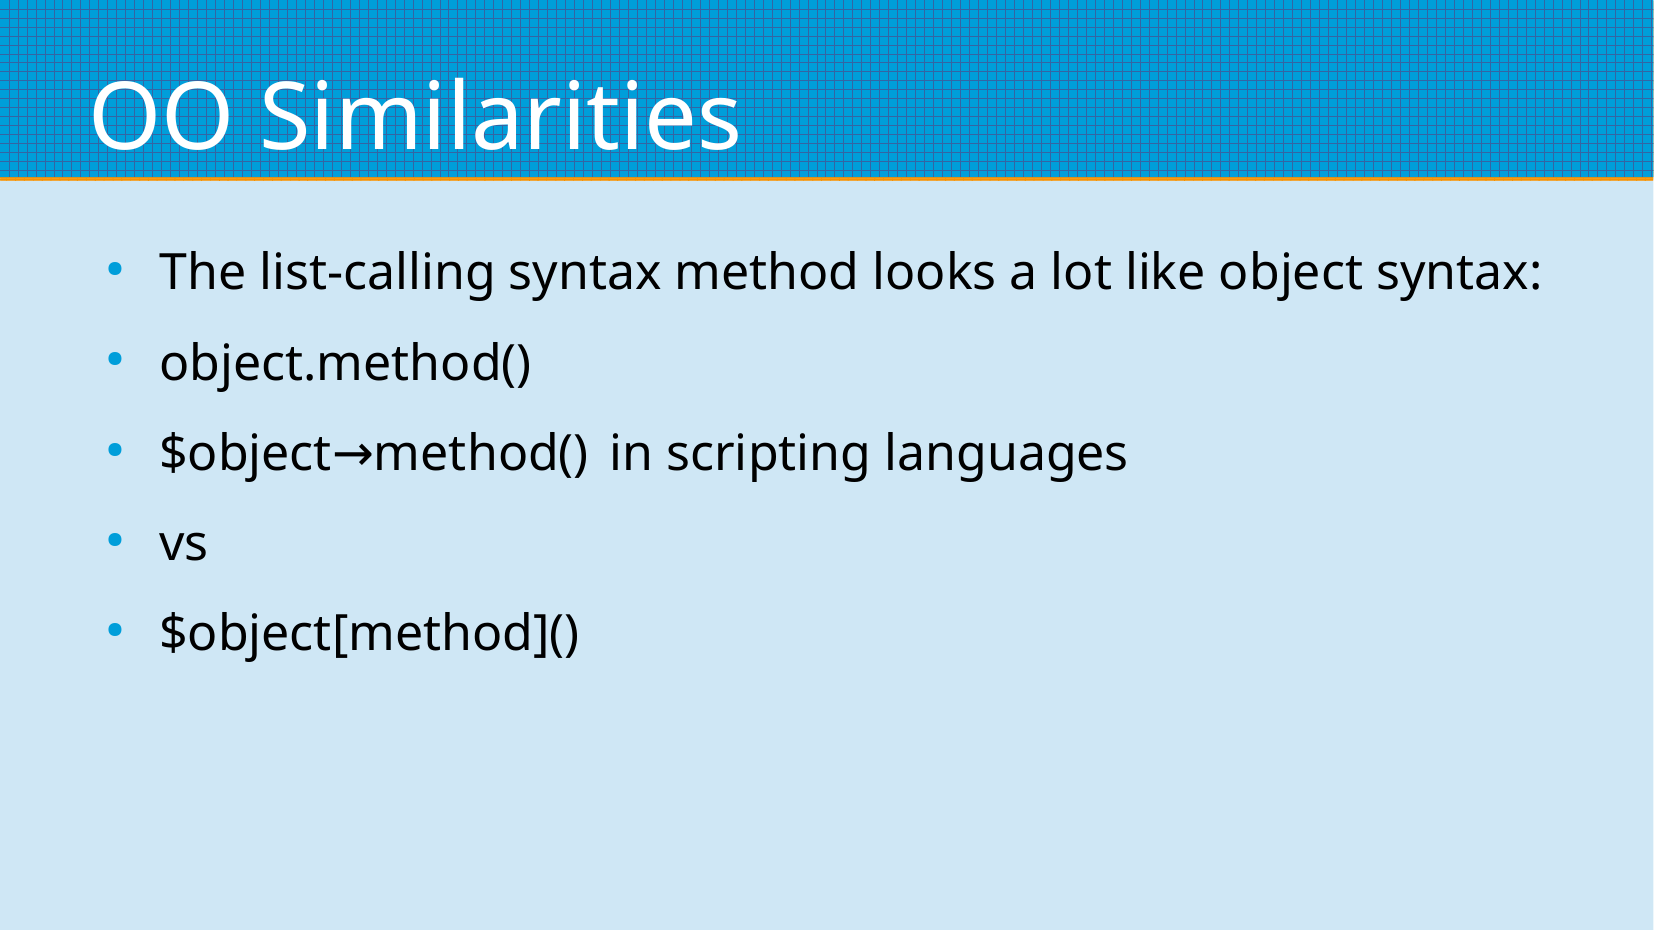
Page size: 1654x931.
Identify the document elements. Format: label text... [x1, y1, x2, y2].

list The list-calling syntax method looks a lot like object syntax: object.method() $object→method() in scripting languages vs $object[method]() [88, 236, 1565, 813]
title OO Similarities [88, 14, 1565, 178]
